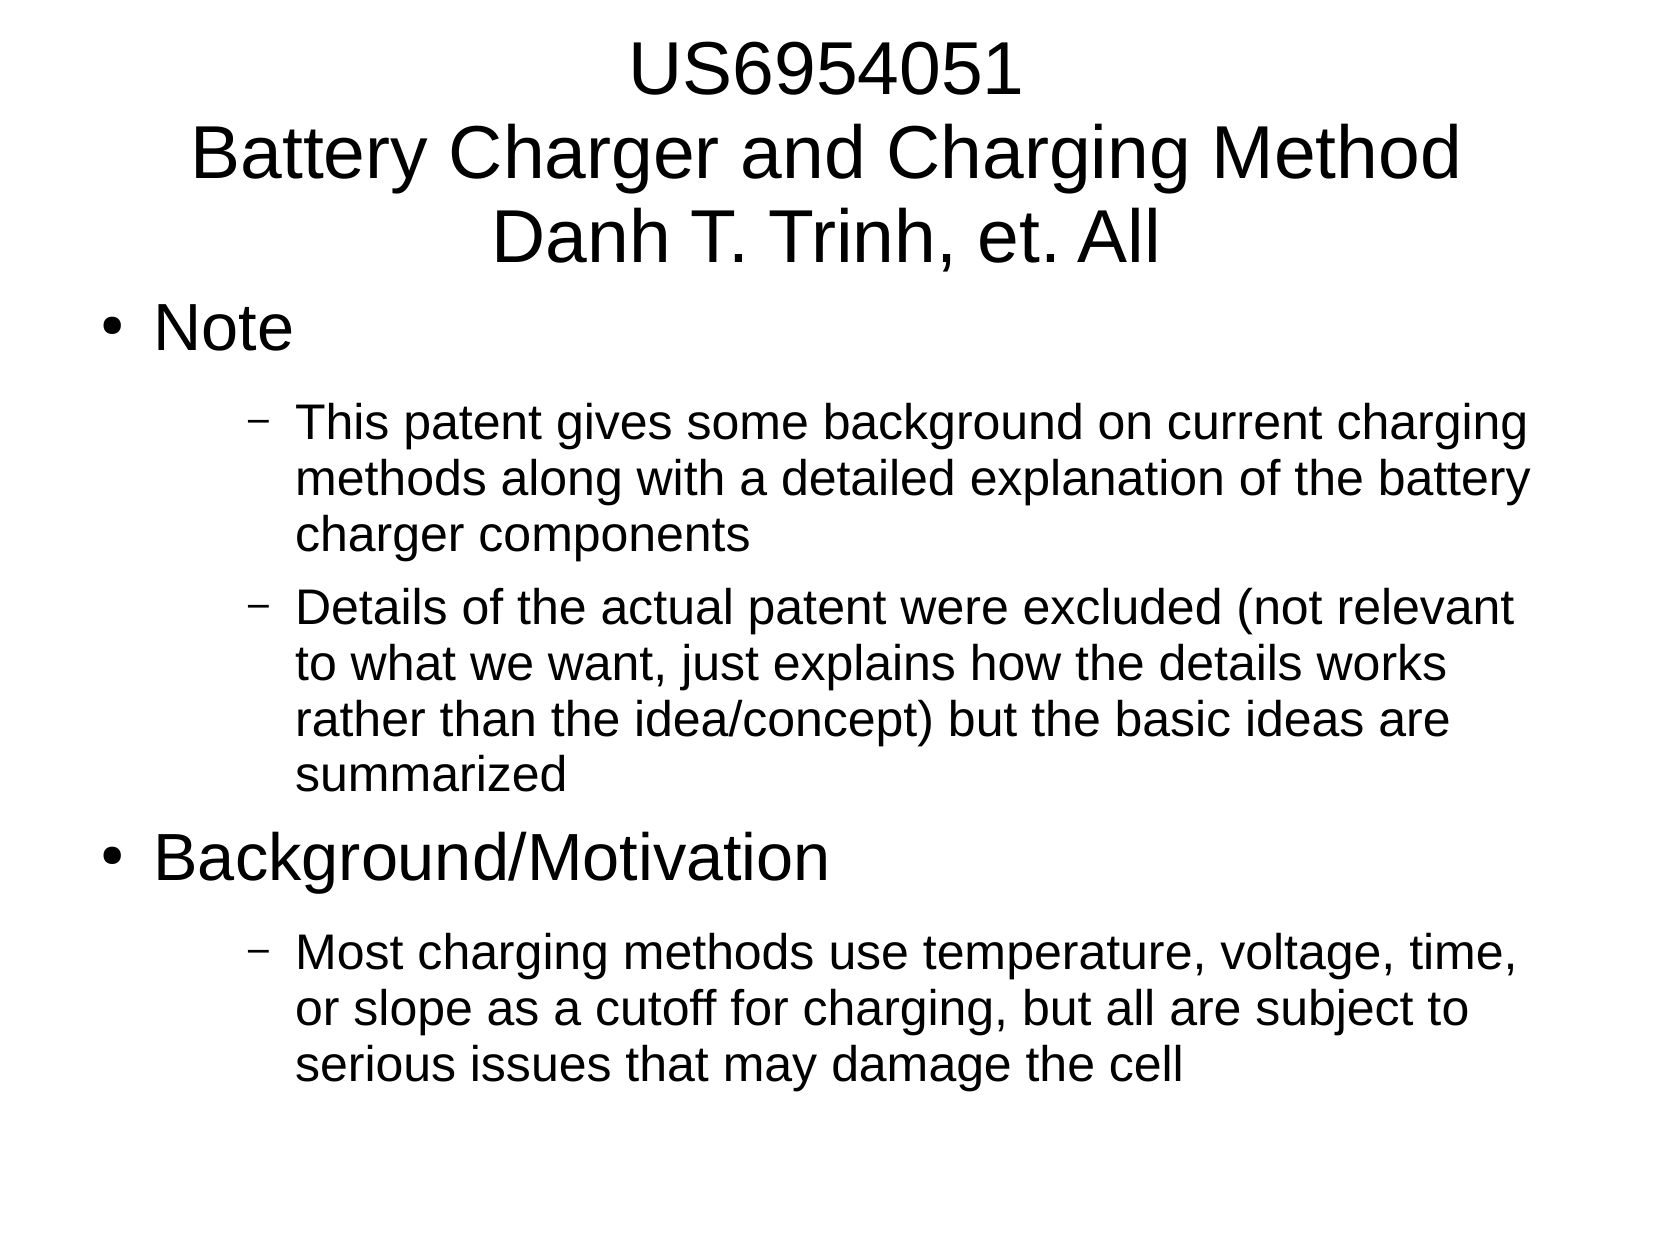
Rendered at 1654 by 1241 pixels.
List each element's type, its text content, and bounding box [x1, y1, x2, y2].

title US6954051 Battery Charger and Charging Method Danh T. Trinh, et. All [82, 26, 1571, 279]
list Note This patent gives some background on current charging methods along with a detailed explanation of the battery charger components Details of the actual patent were excluded (not relevant to what we want, just explains how the details works rather than the idea/concept) but the basic ideas are summarized Background/Motivation Most charging methods use temperature, voltage, time, or slope as a cutoff for charging, but all are subject to serious issues that may damage the cell [82, 290, 1571, 1109]
